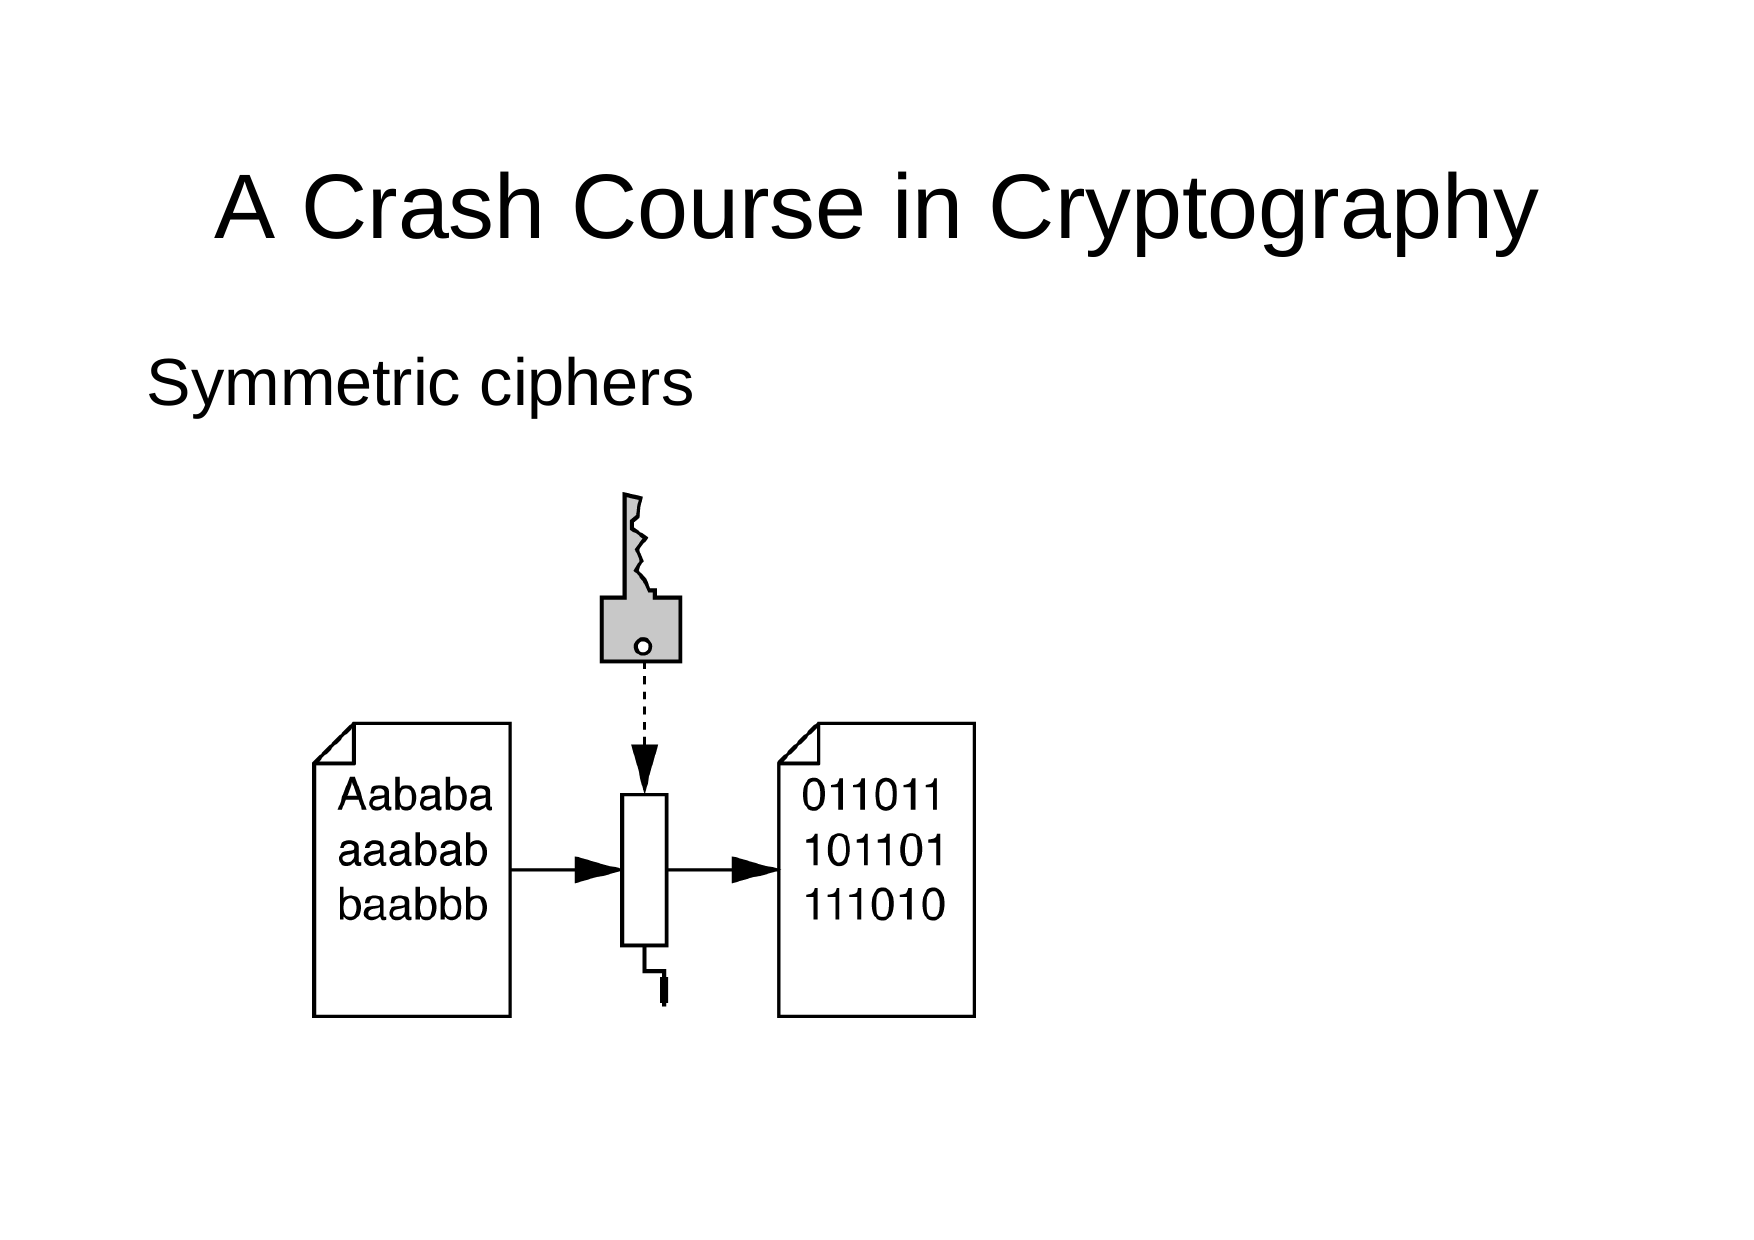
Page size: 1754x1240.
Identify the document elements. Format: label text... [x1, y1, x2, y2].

picture [312, 492, 976, 1018]
title A Crash Course in Cryptography [128, 102, 1627, 310]
list Symmetric ciphers [128, 344, 1627, 1126]
